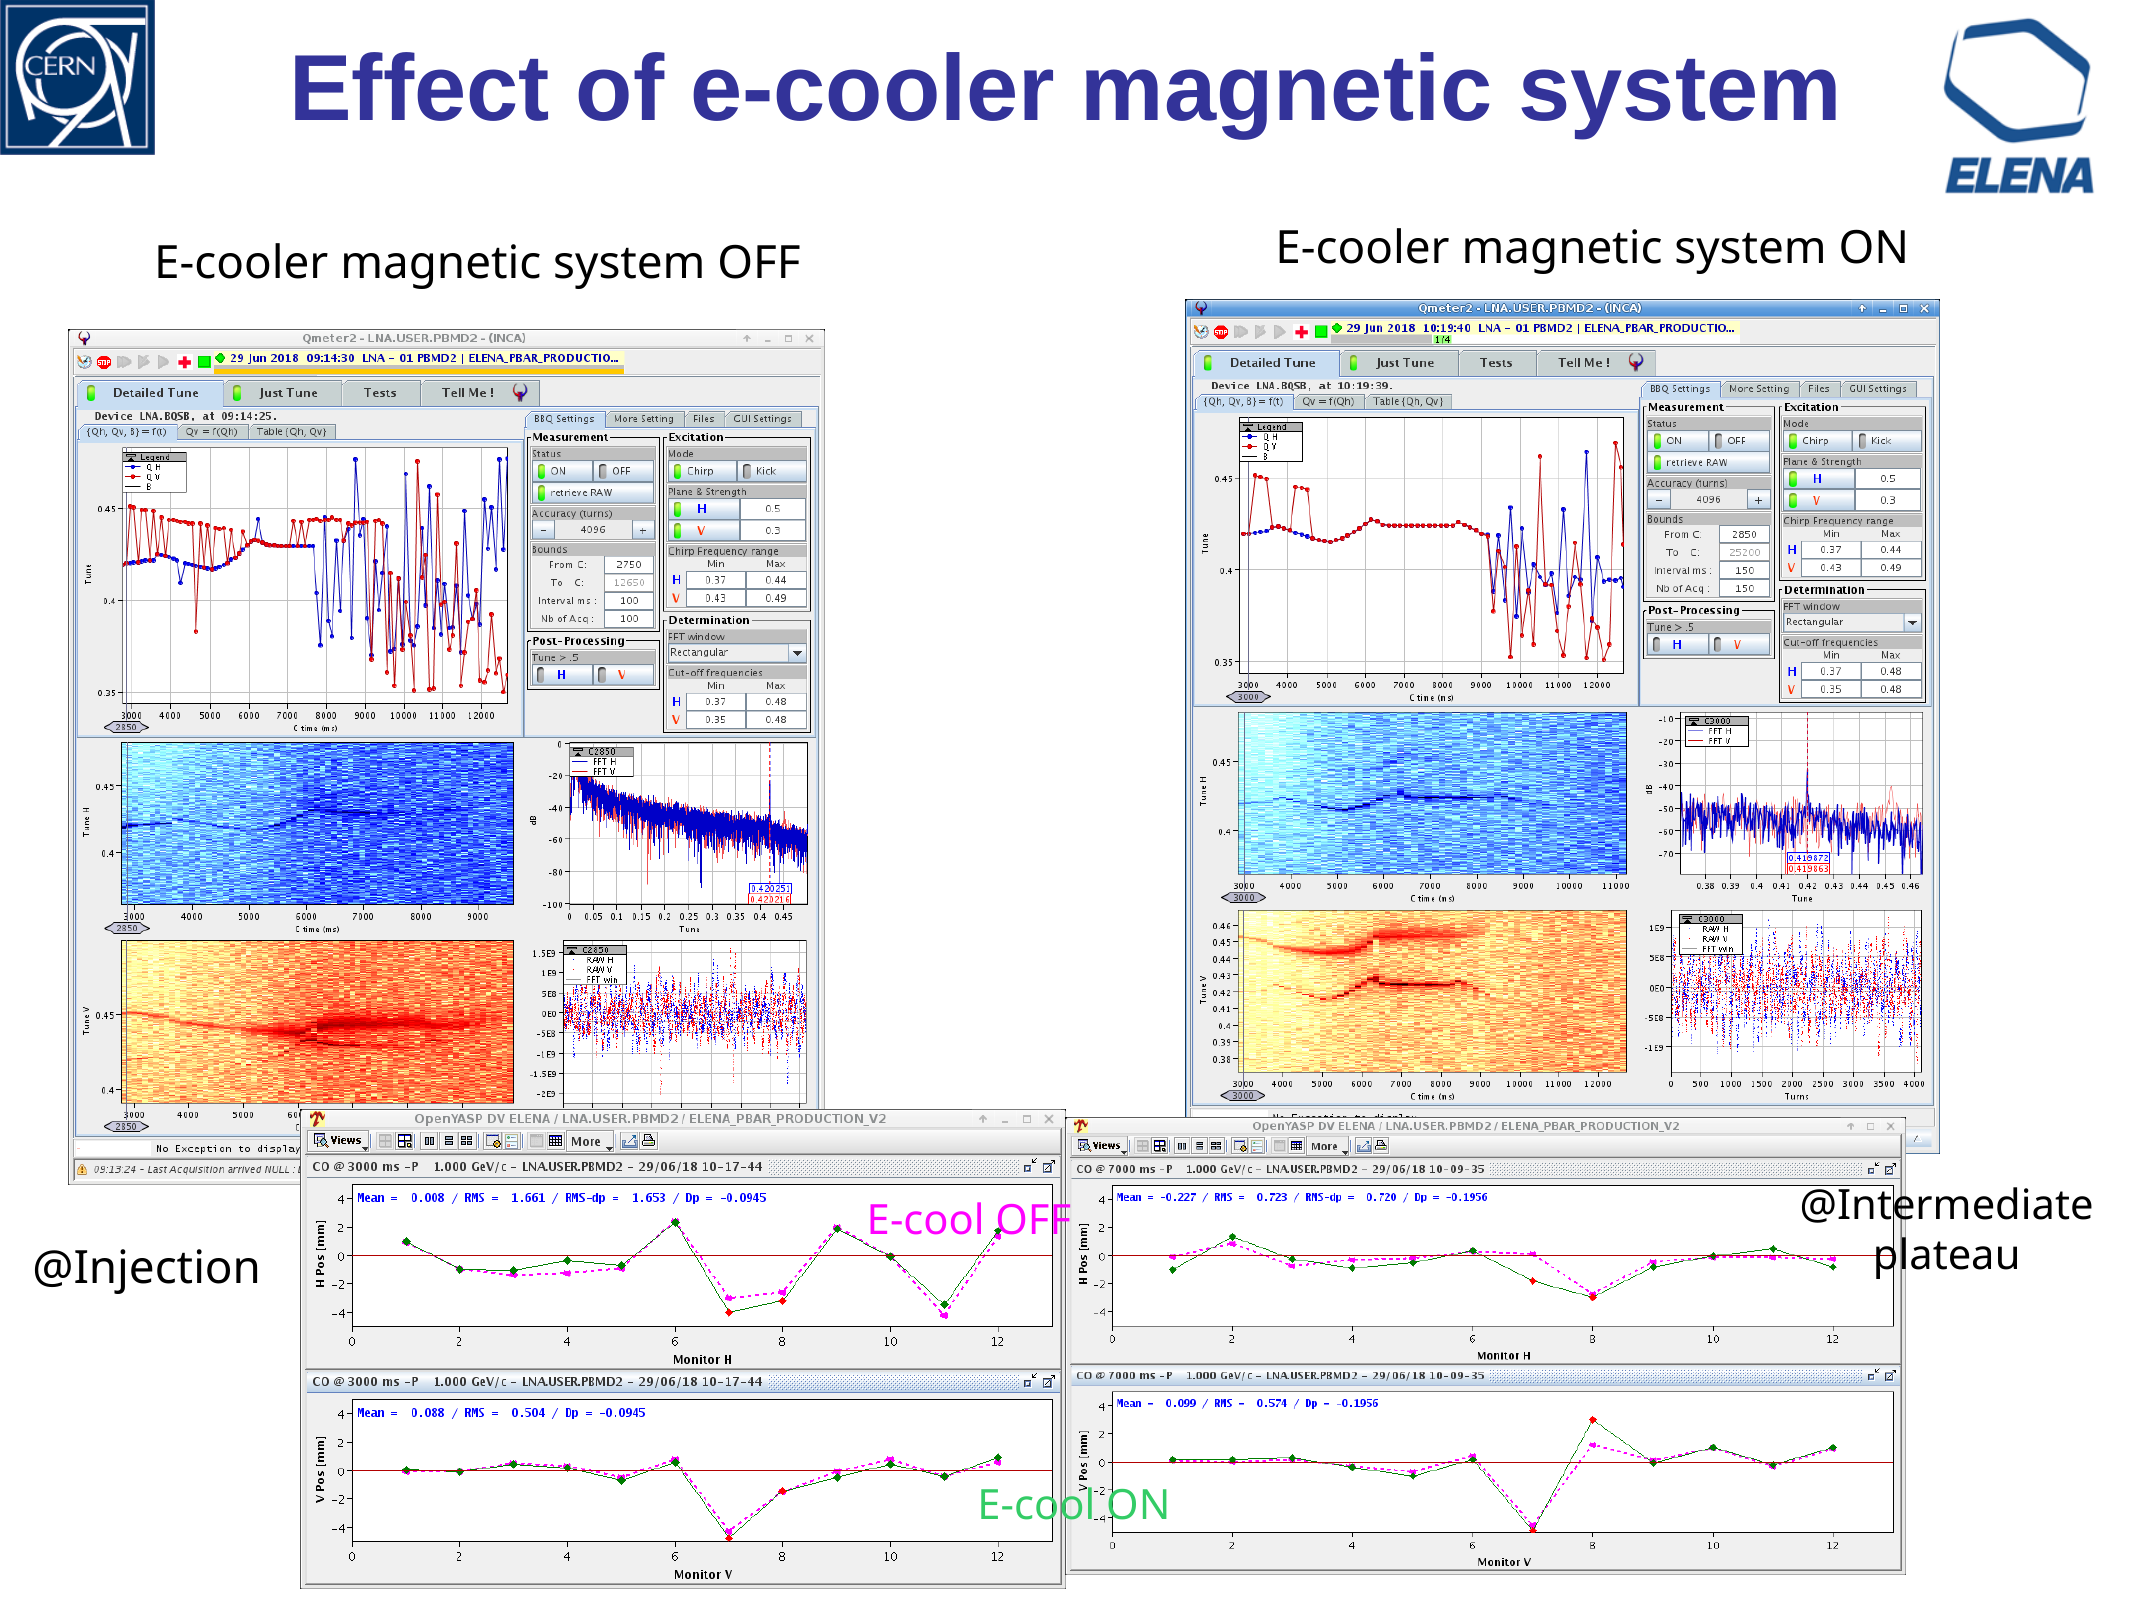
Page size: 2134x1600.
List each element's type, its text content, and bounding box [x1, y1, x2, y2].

text_box @Intermediate plateau [1770, 1170, 2124, 1285]
picture [0, 0, 155, 155]
text_box E-cool ON [933, 1470, 1216, 1546]
title Effect of e-cooler magnetic system [208, 10, 1924, 156]
picture [68, 299, 1940, 1589]
text_box @Injection [0, 1230, 324, 1300]
text_box E-cool OFF [828, 1185, 1111, 1261]
text_box E-cooler magnetic system OFF [90, 225, 866, 345]
text_box E-cooler magnetic system ON [1204, 210, 1981, 331]
picture [1924, 10, 2117, 206]
